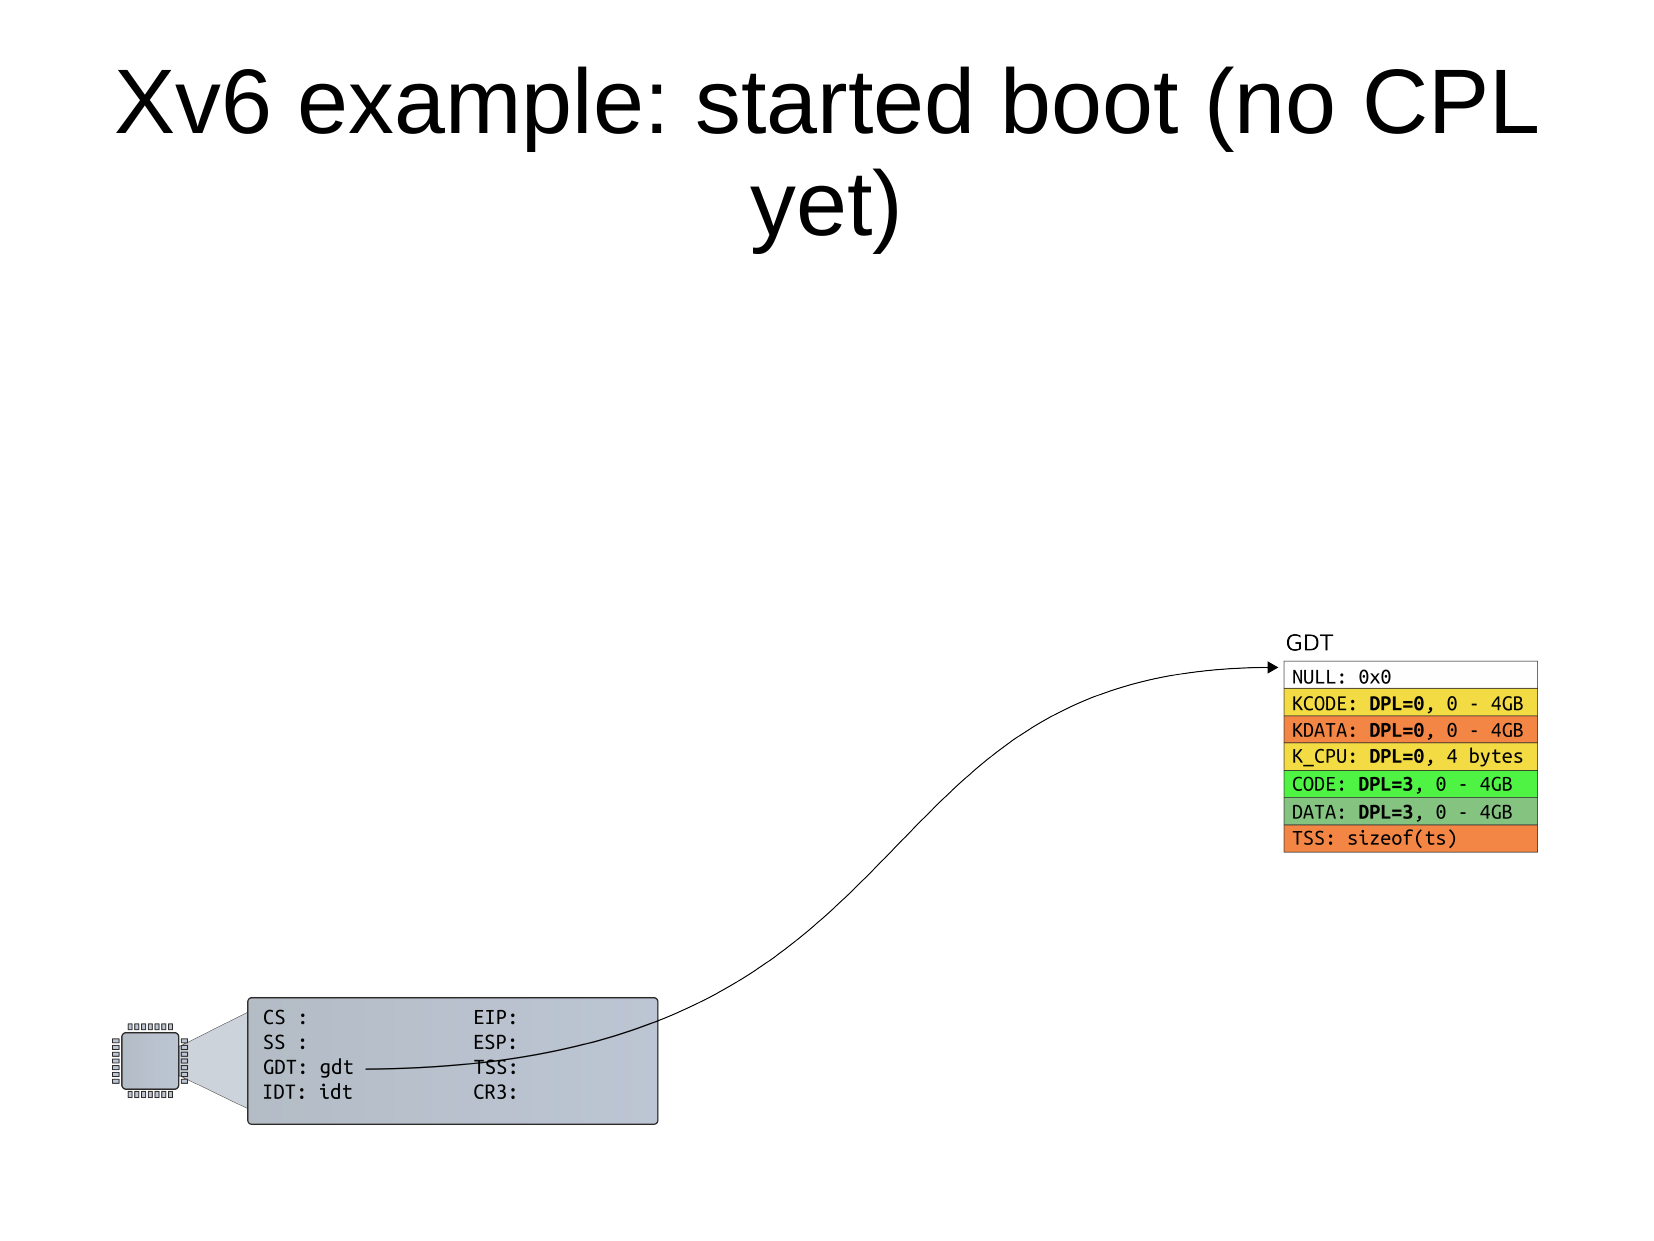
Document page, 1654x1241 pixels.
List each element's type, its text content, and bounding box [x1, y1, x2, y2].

picture [112, 634, 1538, 1126]
title Xv6 example: started boot (no CPL yet) [82, 49, 1571, 257]
